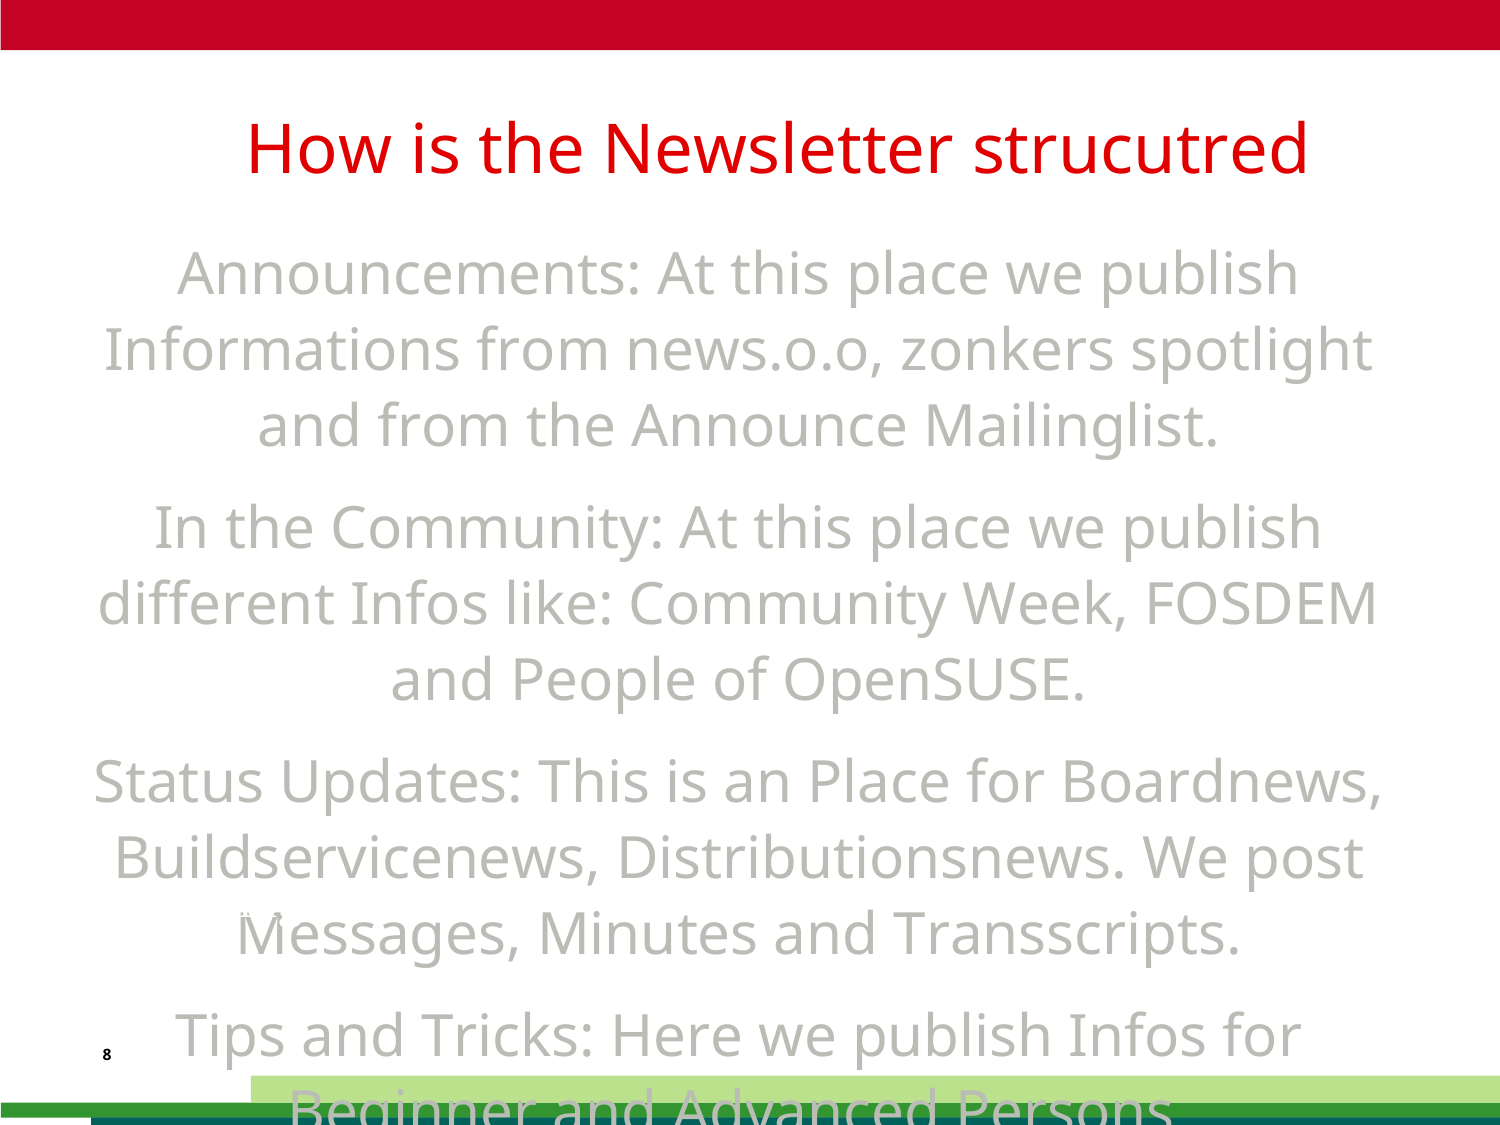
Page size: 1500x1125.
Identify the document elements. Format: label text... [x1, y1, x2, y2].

text_box Testing [137, 862, 676, 938]
text_box Announcements: At this place we publish Informations from news.o.o, zonkers spotlight and from the Announce Mailinglist. In the Community: At this place we publish different Infos like: Community Week, FOSDEM and People of OpenSUSE. Status Updates: This is an Place for Boardnews, Buildservicenews, Distributionsnews. We post Messages, Minutes and Transscripts. Tips and Tricks: Here we publish Infos for Beginner and Advanced Persons. [77, 225, 1401, 1038]
title How is the Newsletter strucutred [245, 68, 1409, 231]
